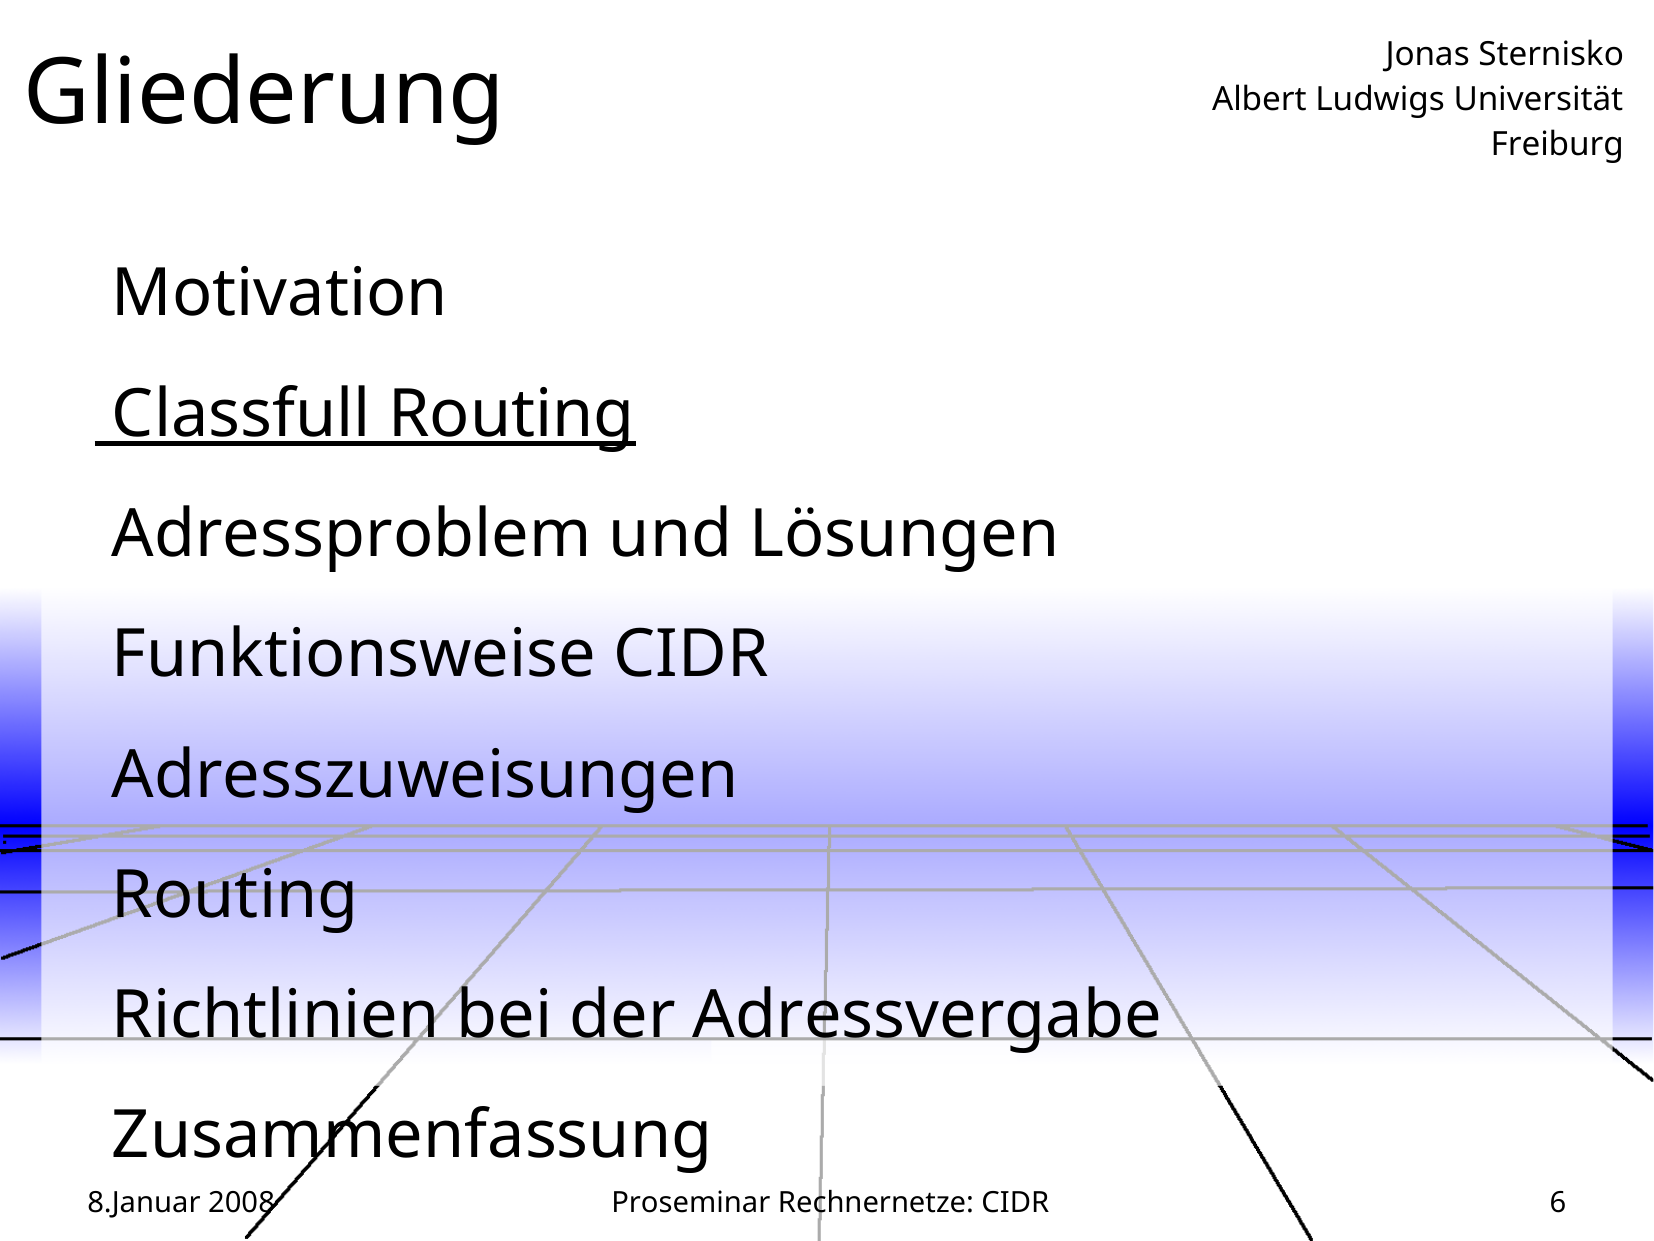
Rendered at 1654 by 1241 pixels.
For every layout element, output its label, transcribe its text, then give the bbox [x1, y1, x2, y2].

picture [0, 0, 1654, 1241]
title Gliederung [23, 31, 1093, 146]
list Motivation Classfull Routing Adressproblem und Lösungen Funktionsweise CIDR Adresszuweisungen Routing Richtlinien bei der Adressvergabe Zusammenfassung [76, 185, 1565, 1137]
